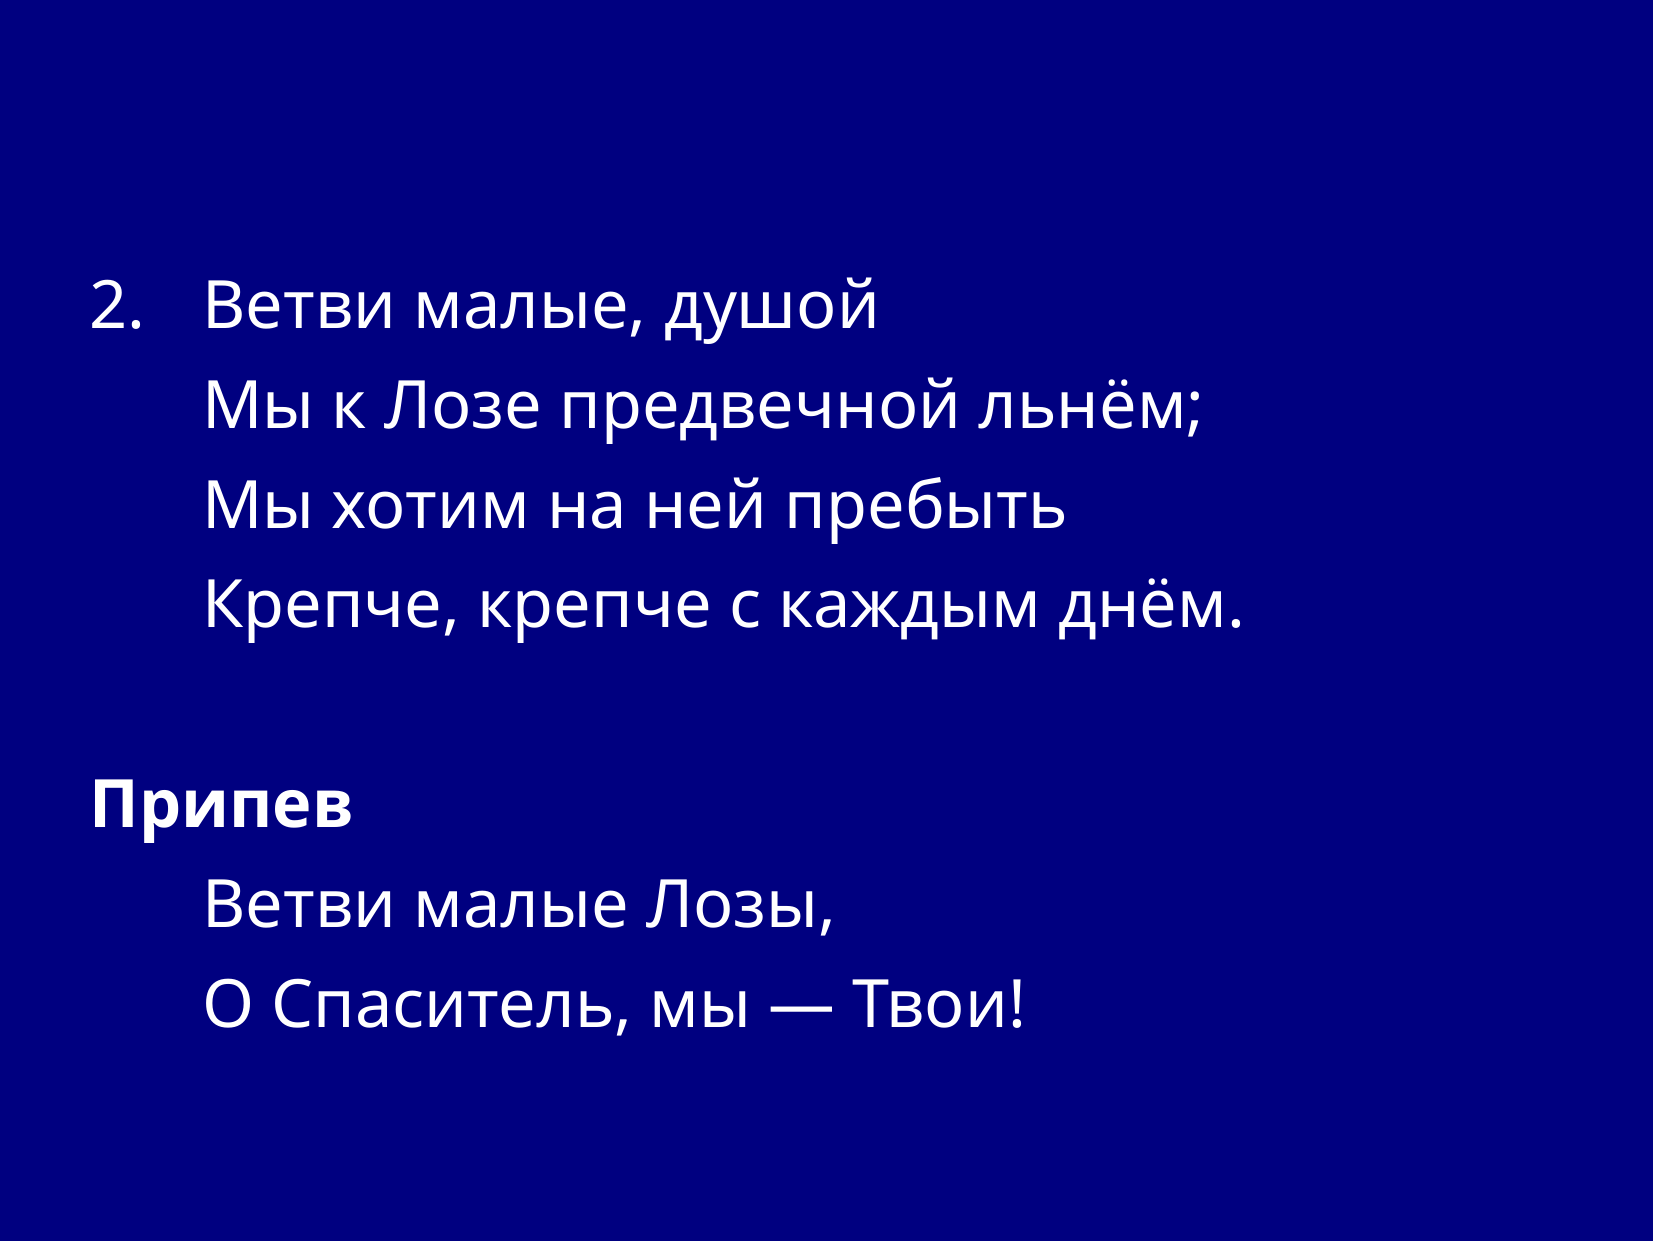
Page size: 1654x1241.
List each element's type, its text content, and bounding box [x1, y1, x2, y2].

text_box 2. Ветви малые, душой Мы к Лозе предвечной льнём; Мы хотим на ней пребыть Крепче, крепче с каждым днём. Припев Ветви малые Лозы, О Спаситель, мы — Твои! [75, 150, 1576, 1163]
